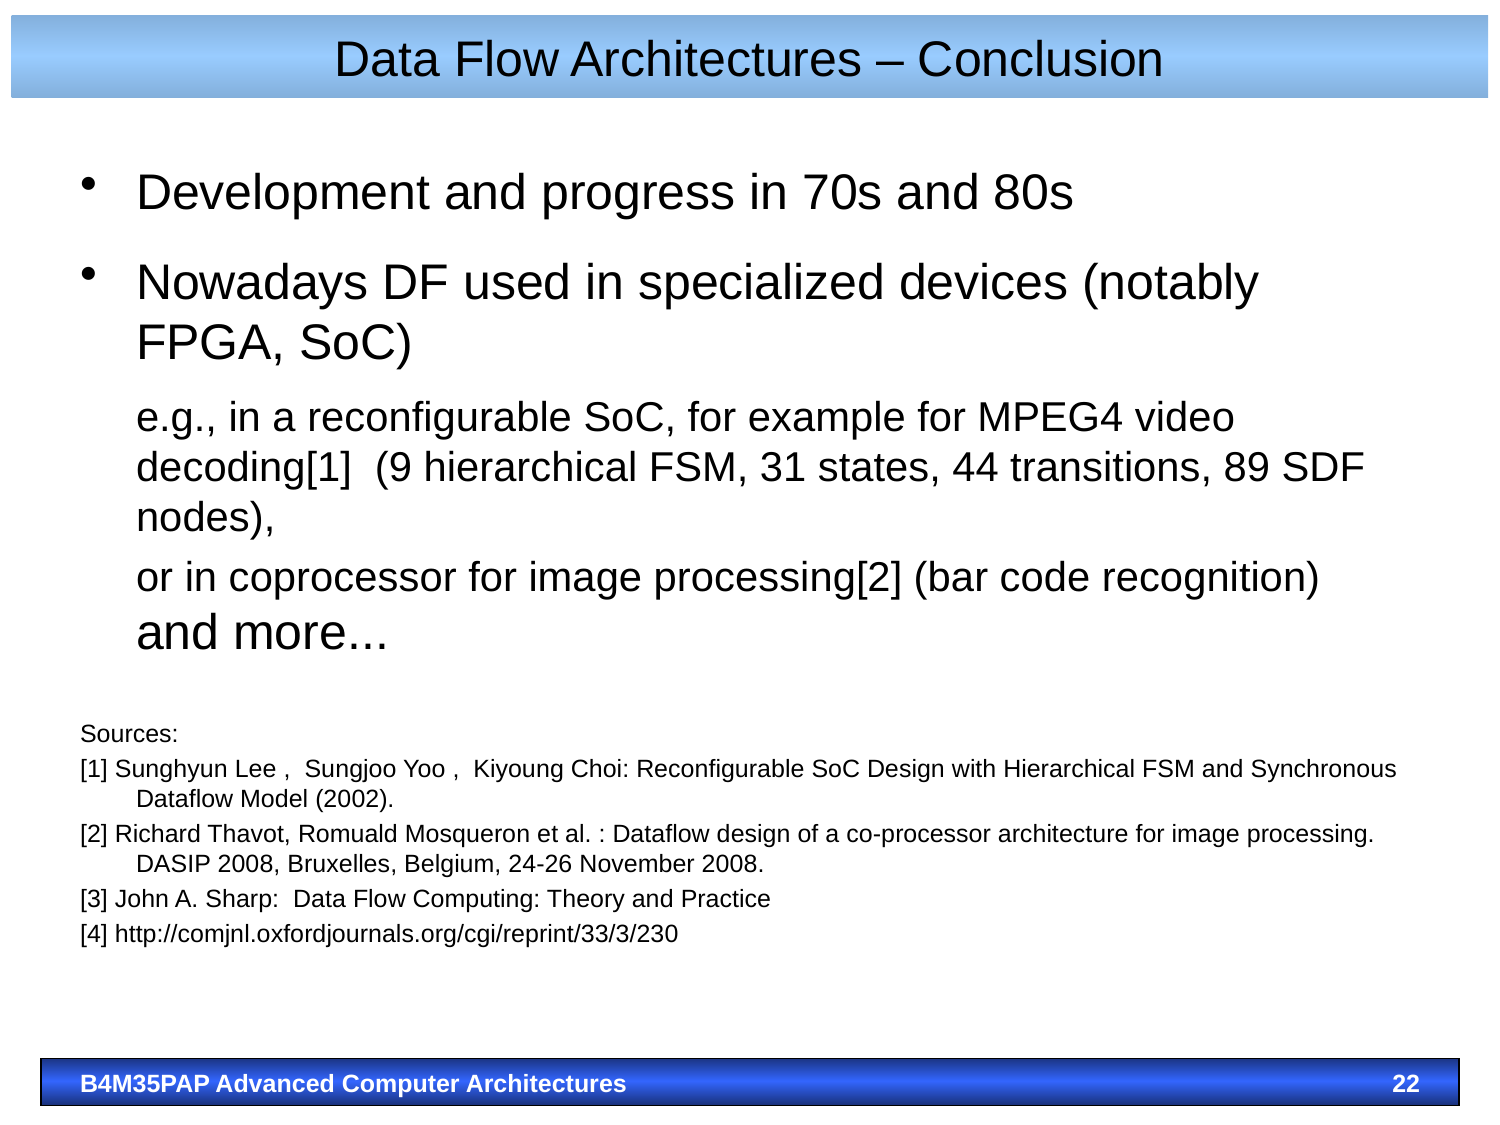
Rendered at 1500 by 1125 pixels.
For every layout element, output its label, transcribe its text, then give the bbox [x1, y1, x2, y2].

title Data Flow Architectures – Conclusion [11, 15, 1489, 98]
text_box Development and progress in 70s and 80s Nowadays DF used in specialized devices (notably FPGA, SoC) e.g., in a reconfigurable SoC, for example for MPEG4 video decoding[1] (9 hierarchical FSM, 31 states, 44 transitions, 89 SDF nodes), or in coprocessor for image processing[2] (bar code recognition) and more... Sources: [1] Sunghyun Lee , Sungjoo Yoo , Kiyoung Choi: Reconfigurable SoC Design with Hierarchical FSM and Synchronous Dataflow Model (2002). [2] Richard Thavot, Romuald Mosqueron et al. : Dataflow design of a co-processor architecture for image processing. DASIP 2008, Bruxelles, Belgium, 24-26 November 2008. [3] John A. Sharp: Data Flow Computing: Theory and Practice [4] http://comjnl.oxfordjournals.org/cgi/reprint/33/3/230 [64, 152, 1436, 1000]
